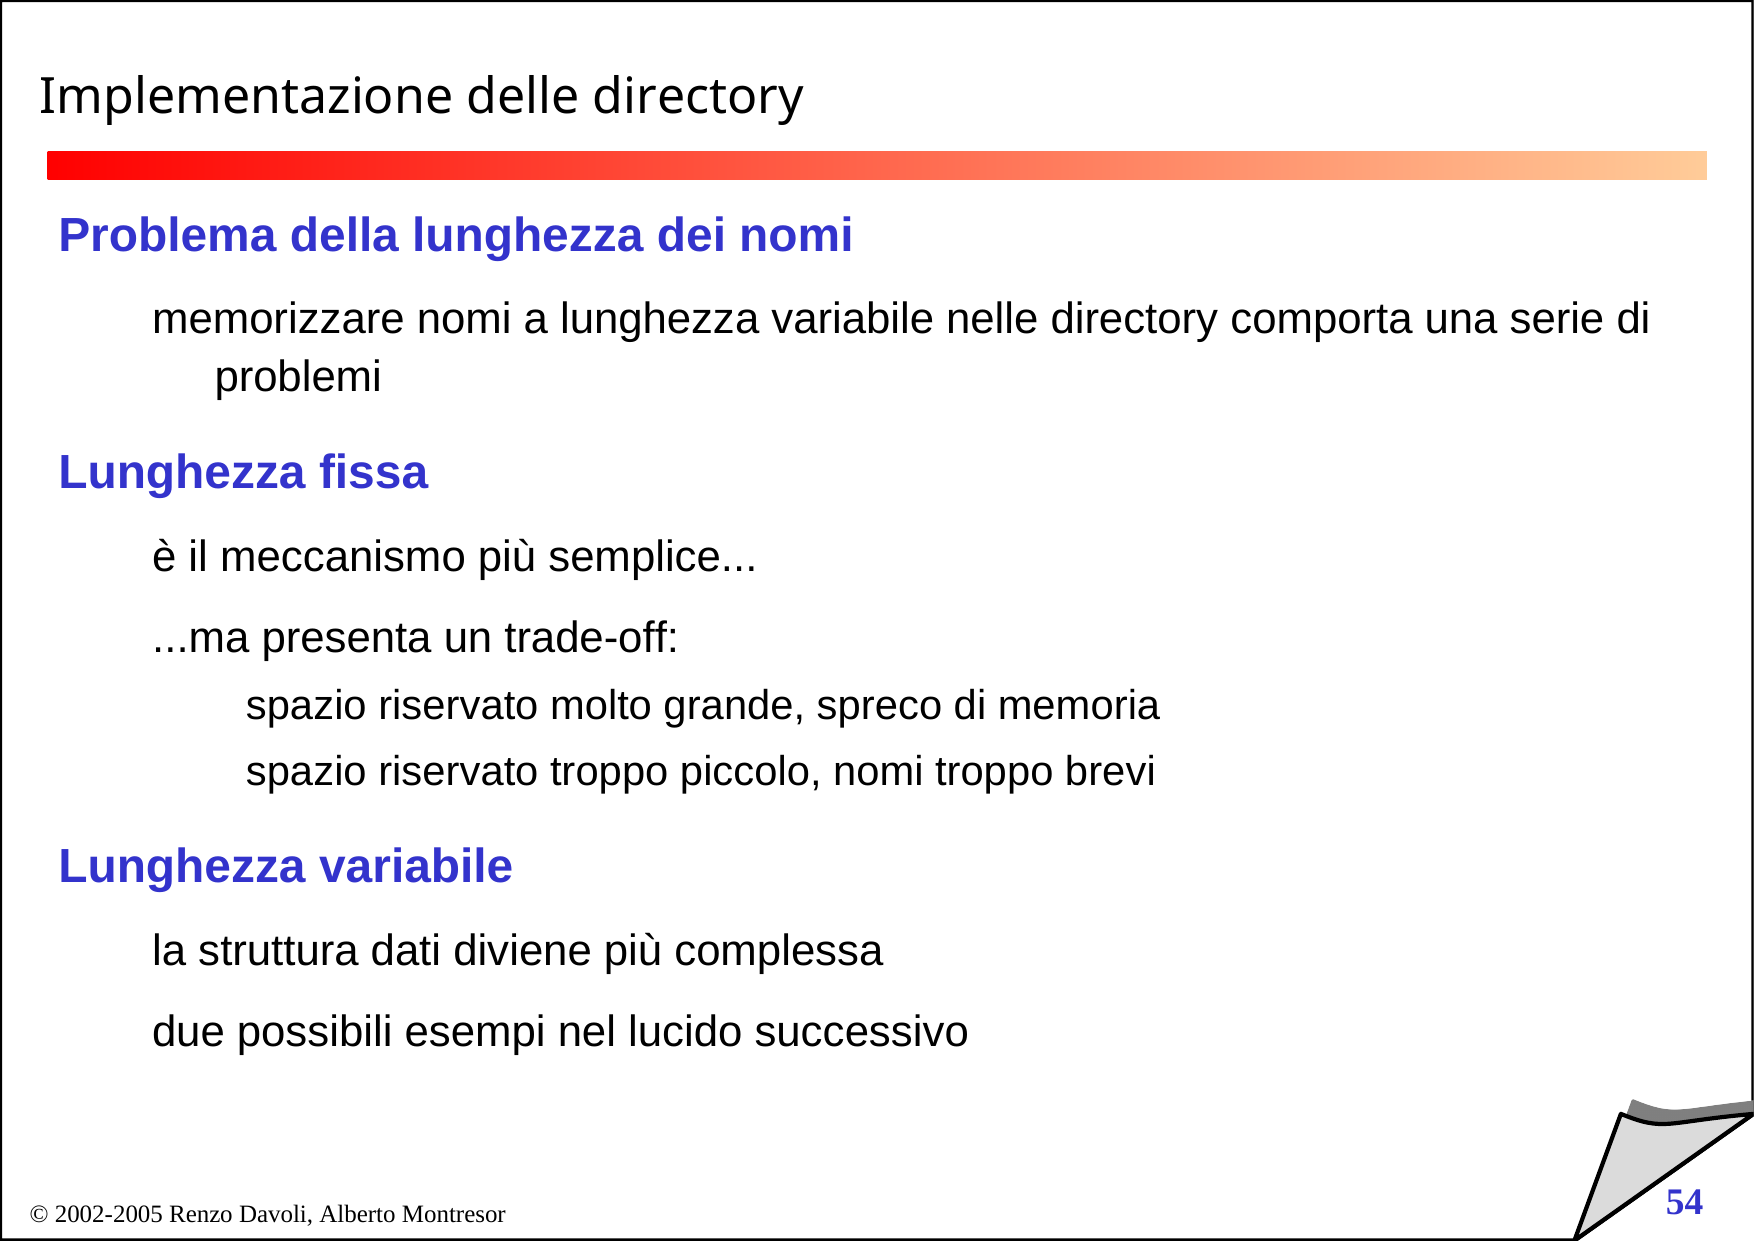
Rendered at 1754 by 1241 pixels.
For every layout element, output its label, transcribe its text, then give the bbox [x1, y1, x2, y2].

text_box Start [1469, 152, 1474, 179]
list Problema della lunghezza dei nomi memorizzare nomi a lunghezza variabile nelle directory comporta una serie di problemi Lunghezza fissa è il meccanismo più semplice... ...ma presenta un trade-off: spazio riservato molto grande, spreco di memoria spazio riservato troppo piccolo, nomi troppo brevi Lunghezza variabile la struttura dati diviene più complessa due possibili esempi nel lucido successivo [58, 206, 1695, 1143]
title Implementazione delle directory [40, 49, 1713, 144]
text_box 6-11 [1074, 152, 1078, 179]
